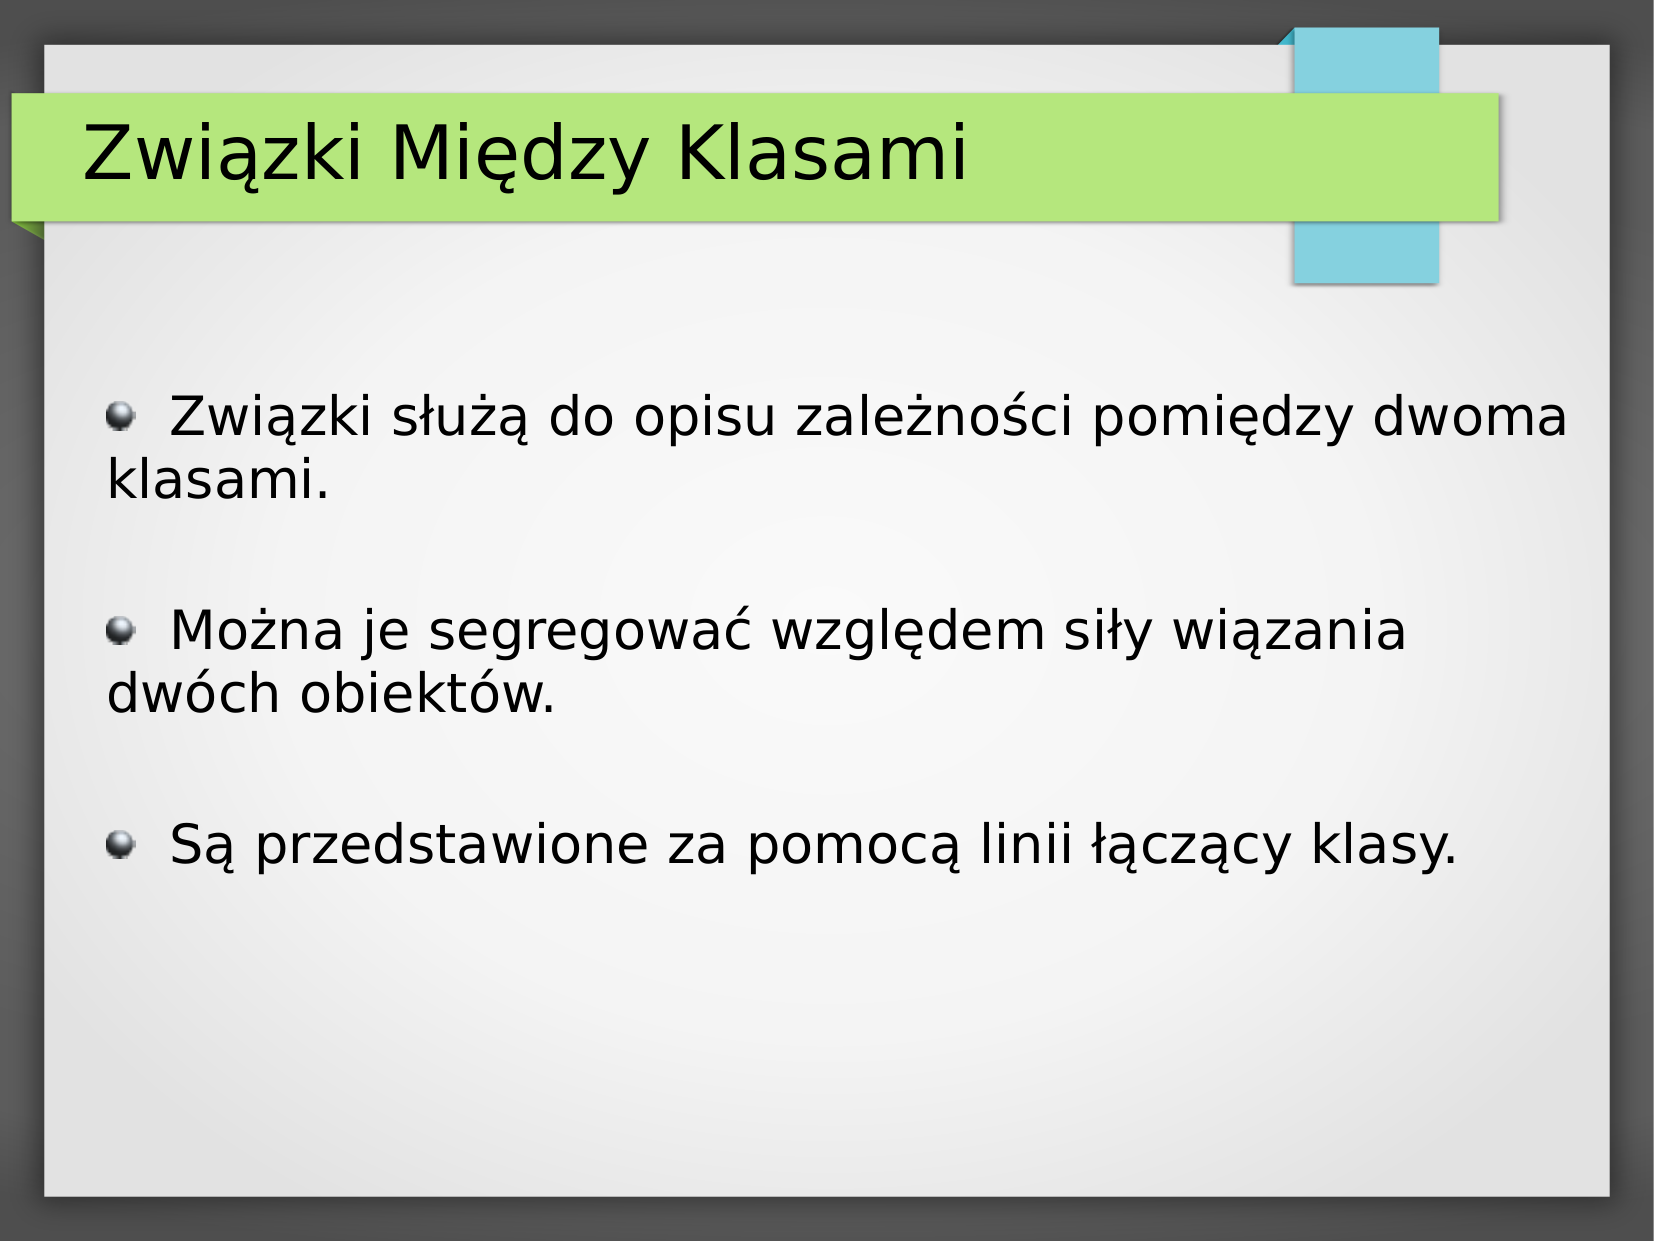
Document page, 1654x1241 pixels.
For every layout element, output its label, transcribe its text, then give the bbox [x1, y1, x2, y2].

picture [0, 0, 1654, 1241]
list Związki służą do opisu zależności pomiędzy dwoma klasami. Można je segregować względem siły wiązania dwóch obiektów. Są przedstawione za pomocą linii łączący klasy. [88, 385, 1577, 1105]
title Związki Między Klasami [82, 94, 1264, 213]
